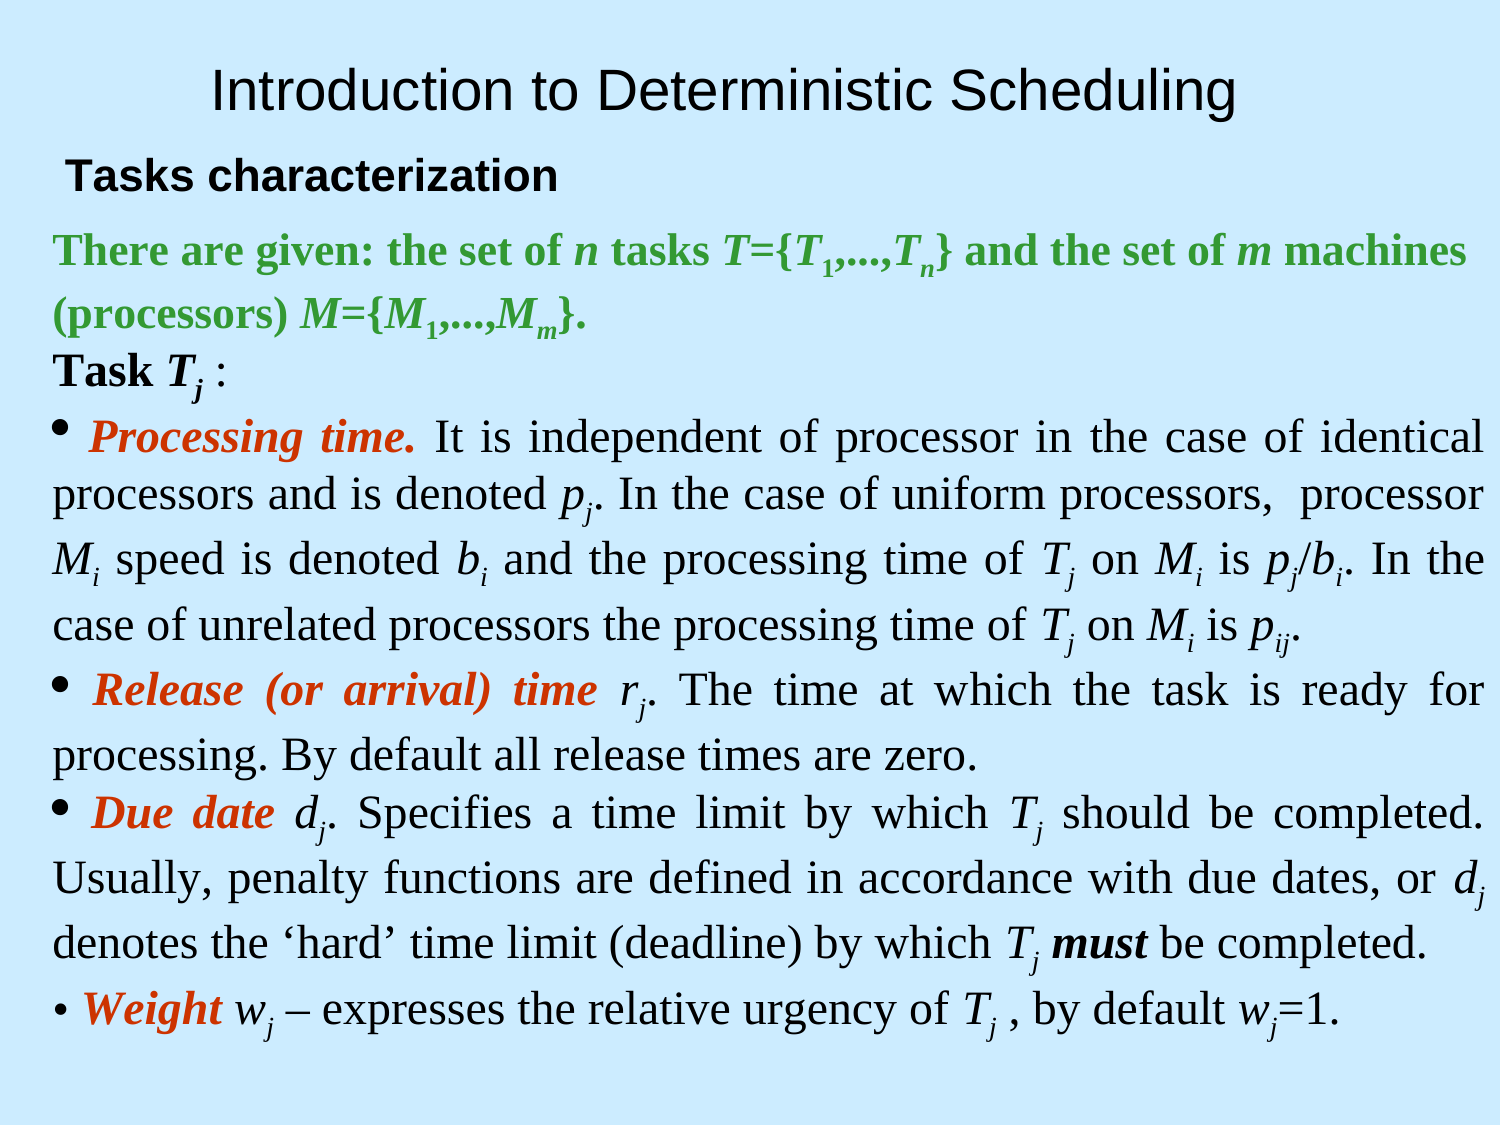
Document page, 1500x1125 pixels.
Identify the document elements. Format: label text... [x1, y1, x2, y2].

text_box Task Tj : Processing time. It is independent of processor in the case of identical processors and is denoted pj. In the case of uniform processors, processor Mi speed is denoted bi and the processing time of Tj on Mi is pj/bi. In the case of unrelated processors the processing time of Tj on Mi is pij. Release (or arrival) time rj. The time at which the task is ready for processing. By default all release times are zero. Due date dj. Specifies a time limit by which Tj should be completed. Usually, penalty functions are defined in accordance with due dates, or dj denotes the ‘hard’ time limit (deadline) by which Tj must be completed. Weight wj – expresses the relative urgency of Tj , by default wj=1. [37, 331, 1500, 1050]
text_box There are given: the set of n tasks T={T1,...,Tn} and the set of m machines (processors) M={M1,...,Mm}. [37, 212, 1488, 353]
title Introduction to Deterministic Scheduling [0, 12, 1450, 163]
text_box Tasks characterization [49, 137, 1338, 208]
